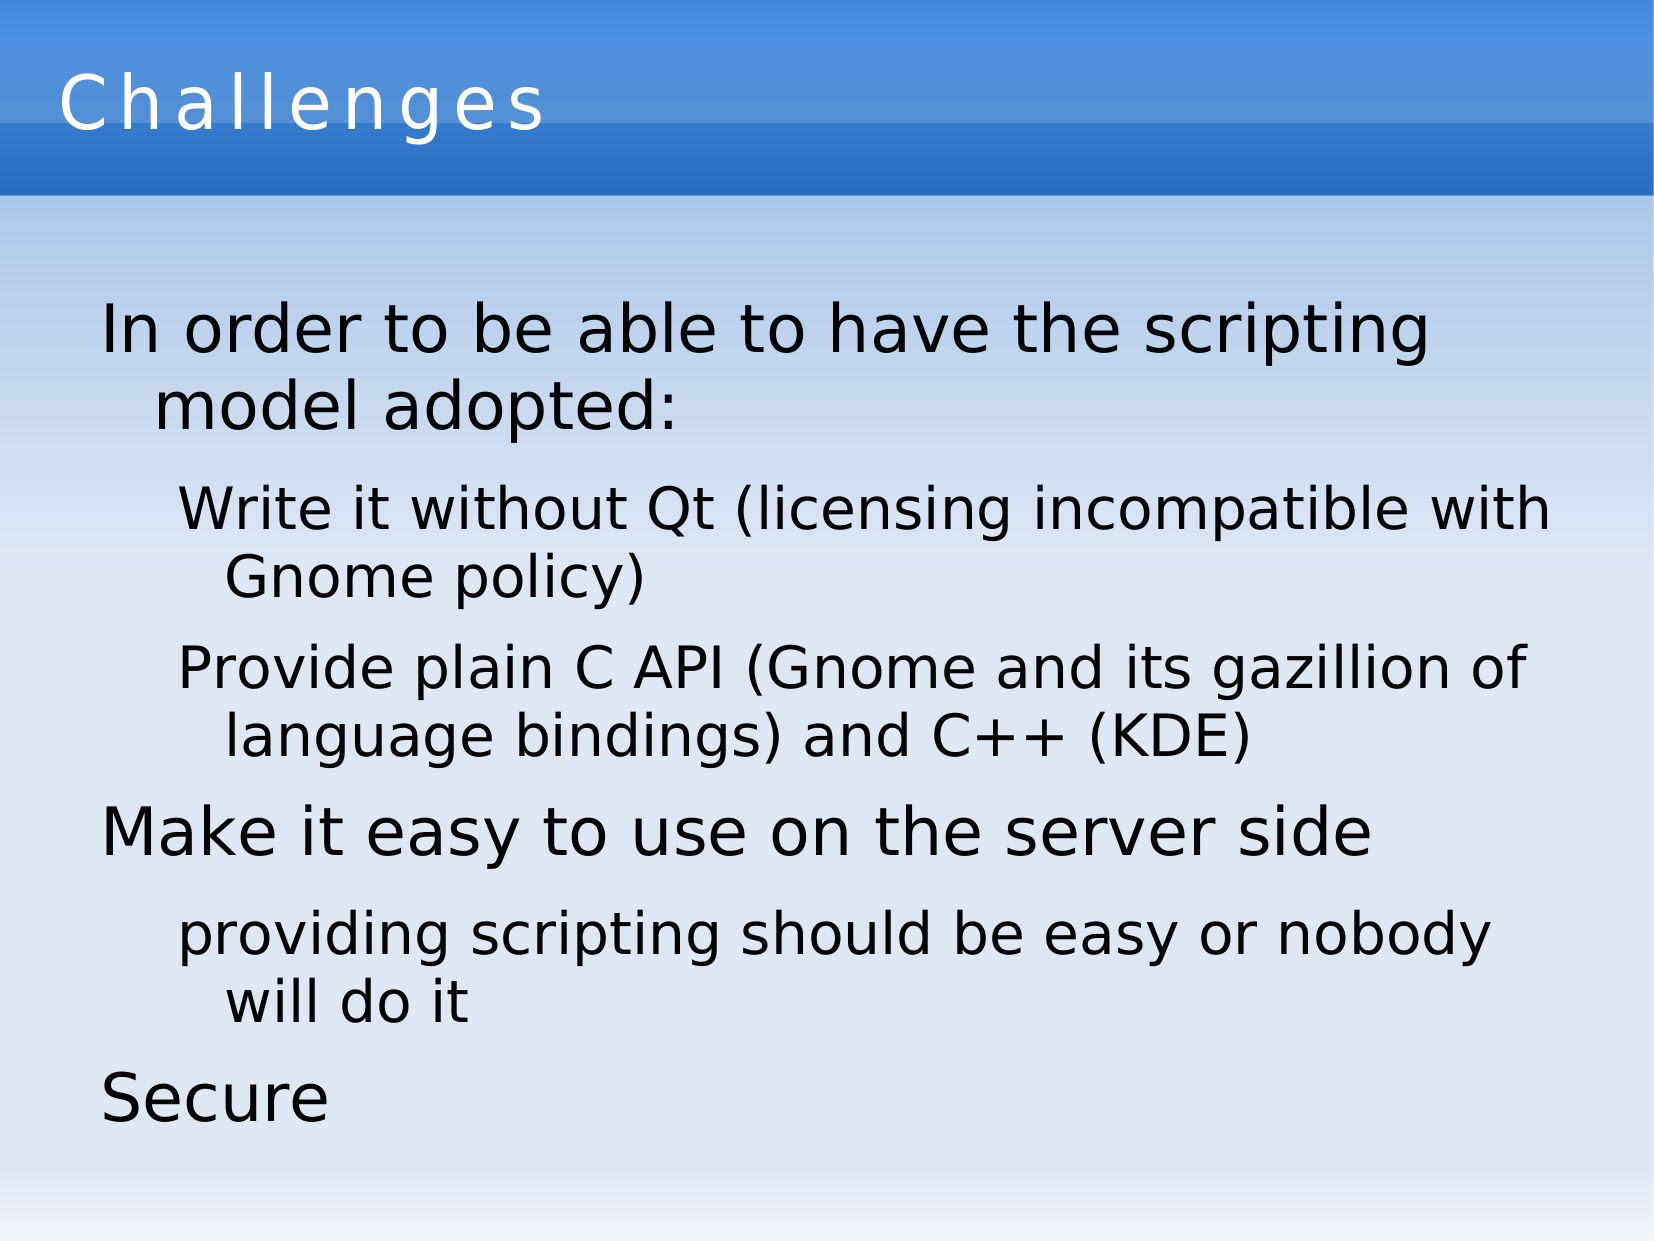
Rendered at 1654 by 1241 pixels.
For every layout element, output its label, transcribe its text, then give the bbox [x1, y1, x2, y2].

picture [0, 0, 1654, 1241]
title Challenges [59, 29, 1270, 178]
list In order to be able to have the scripting model adopted: Write it without Qt (licensing incompatible with Gnome policy) Provide plain C API (Gnome and its gazillion of language bindings) and C++ (KDE) Make it easy to use on the server side providing scripting should be easy or nobody will do it Secure [82, 290, 1571, 1138]
